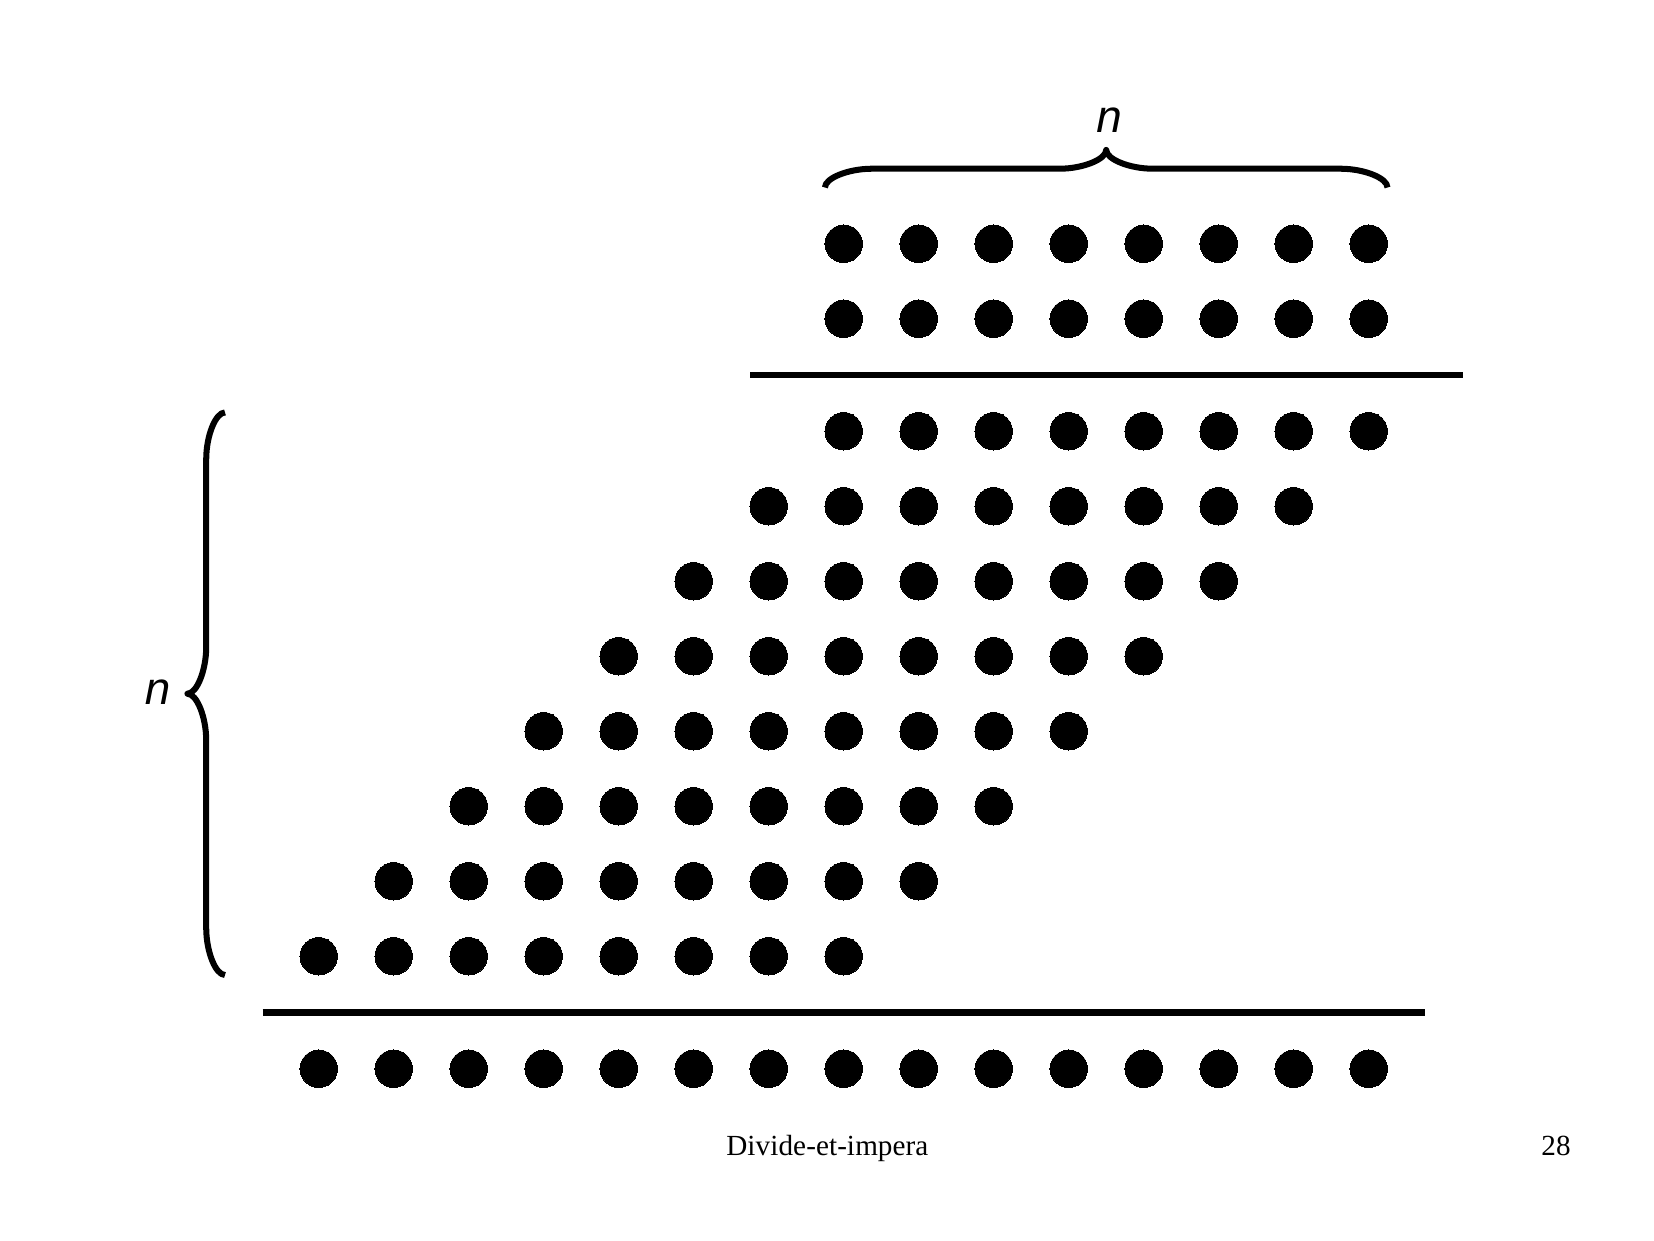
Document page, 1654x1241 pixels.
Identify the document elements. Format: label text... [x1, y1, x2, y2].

text_box [899, 224, 938, 263]
text_box [1274, 1049, 1313, 1088]
text_box [974, 562, 1013, 601]
text_box [1199, 224, 1238, 263]
text_box [1199, 299, 1238, 338]
text_box [899, 712, 938, 751]
text_box [824, 862, 863, 901]
text_box [599, 1049, 638, 1088]
text_box [524, 787, 563, 826]
text_box [1349, 1049, 1388, 1088]
text_box [974, 224, 1013, 263]
text_box [974, 412, 1013, 451]
text_box [824, 637, 863, 676]
text_box [749, 1049, 788, 1088]
text_box [1124, 637, 1163, 676]
text_box [899, 487, 938, 526]
text_box [449, 937, 488, 976]
text_box [524, 1049, 563, 1088]
text_box [674, 937, 713, 976]
text_box [899, 862, 938, 901]
text_box [449, 862, 488, 901]
text_box [1199, 487, 1238, 526]
text_box [374, 937, 413, 976]
text_box [824, 787, 863, 826]
text_box [824, 1049, 863, 1088]
text_box [1274, 487, 1313, 526]
text_box [1199, 1049, 1238, 1088]
text_box n [1081, 83, 1120, 151]
text_box [749, 637, 788, 676]
text_box [824, 937, 863, 976]
text_box [824, 299, 863, 338]
text_box [974, 787, 1013, 826]
text_box [749, 712, 788, 751]
text_box [524, 862, 563, 901]
text_box [524, 937, 563, 976]
text_box [299, 1049, 338, 1088]
text_box [674, 787, 713, 826]
text_box [1199, 562, 1238, 601]
text_box [599, 862, 638, 901]
text_box [824, 487, 863, 526]
text_box [899, 562, 938, 601]
text_box [674, 562, 713, 601]
text_box [674, 1049, 713, 1088]
text_box [674, 862, 713, 901]
text_box [824, 224, 863, 263]
text_box n [130, 655, 168, 722]
text_box [749, 562, 788, 601]
text_box [1274, 412, 1313, 451]
text_box [299, 937, 338, 976]
text_box [1124, 299, 1163, 338]
text_box [749, 937, 788, 976]
text_box [899, 412, 938, 451]
text_box [1124, 487, 1163, 526]
text_box [599, 712, 638, 751]
text_box [974, 637, 1013, 676]
text_box [599, 637, 638, 676]
text_box [974, 299, 1013, 338]
text_box [599, 937, 638, 976]
text_box [674, 637, 713, 676]
text_box [899, 1049, 938, 1088]
text_box [374, 862, 413, 901]
text_box [1049, 224, 1088, 263]
text_box [1049, 1049, 1088, 1088]
text_box [899, 787, 938, 826]
text_box [1349, 224, 1388, 263]
text_box [1049, 487, 1088, 526]
text_box [674, 712, 713, 751]
text_box [824, 412, 863, 451]
text_box [1349, 299, 1388, 338]
text_box [1274, 224, 1313, 263]
text_box [1049, 712, 1088, 751]
text_box [599, 787, 638, 826]
text_box [974, 1049, 1013, 1088]
text_box [1124, 412, 1163, 451]
text_box [1049, 637, 1088, 676]
text_box [524, 712, 563, 751]
text_box [899, 299, 938, 338]
text_box [1274, 299, 1313, 338]
text_box [1124, 1049, 1163, 1088]
text_box [1049, 412, 1088, 451]
text_box [824, 562, 863, 601]
text_box [449, 1049, 488, 1088]
text_box [1049, 562, 1088, 601]
text_box [1349, 412, 1388, 451]
text_box [1124, 562, 1163, 601]
text_box [1199, 412, 1238, 451]
text_box [899, 637, 938, 676]
text_box [749, 862, 788, 901]
text_box [374, 1049, 413, 1088]
text_box [749, 787, 788, 826]
text_box [449, 787, 488, 826]
text_box [1124, 224, 1163, 263]
text_box [974, 487, 1013, 526]
text_box [749, 487, 788, 526]
text_box [974, 712, 1013, 751]
text_box [1049, 299, 1088, 338]
text_box [824, 712, 863, 751]
